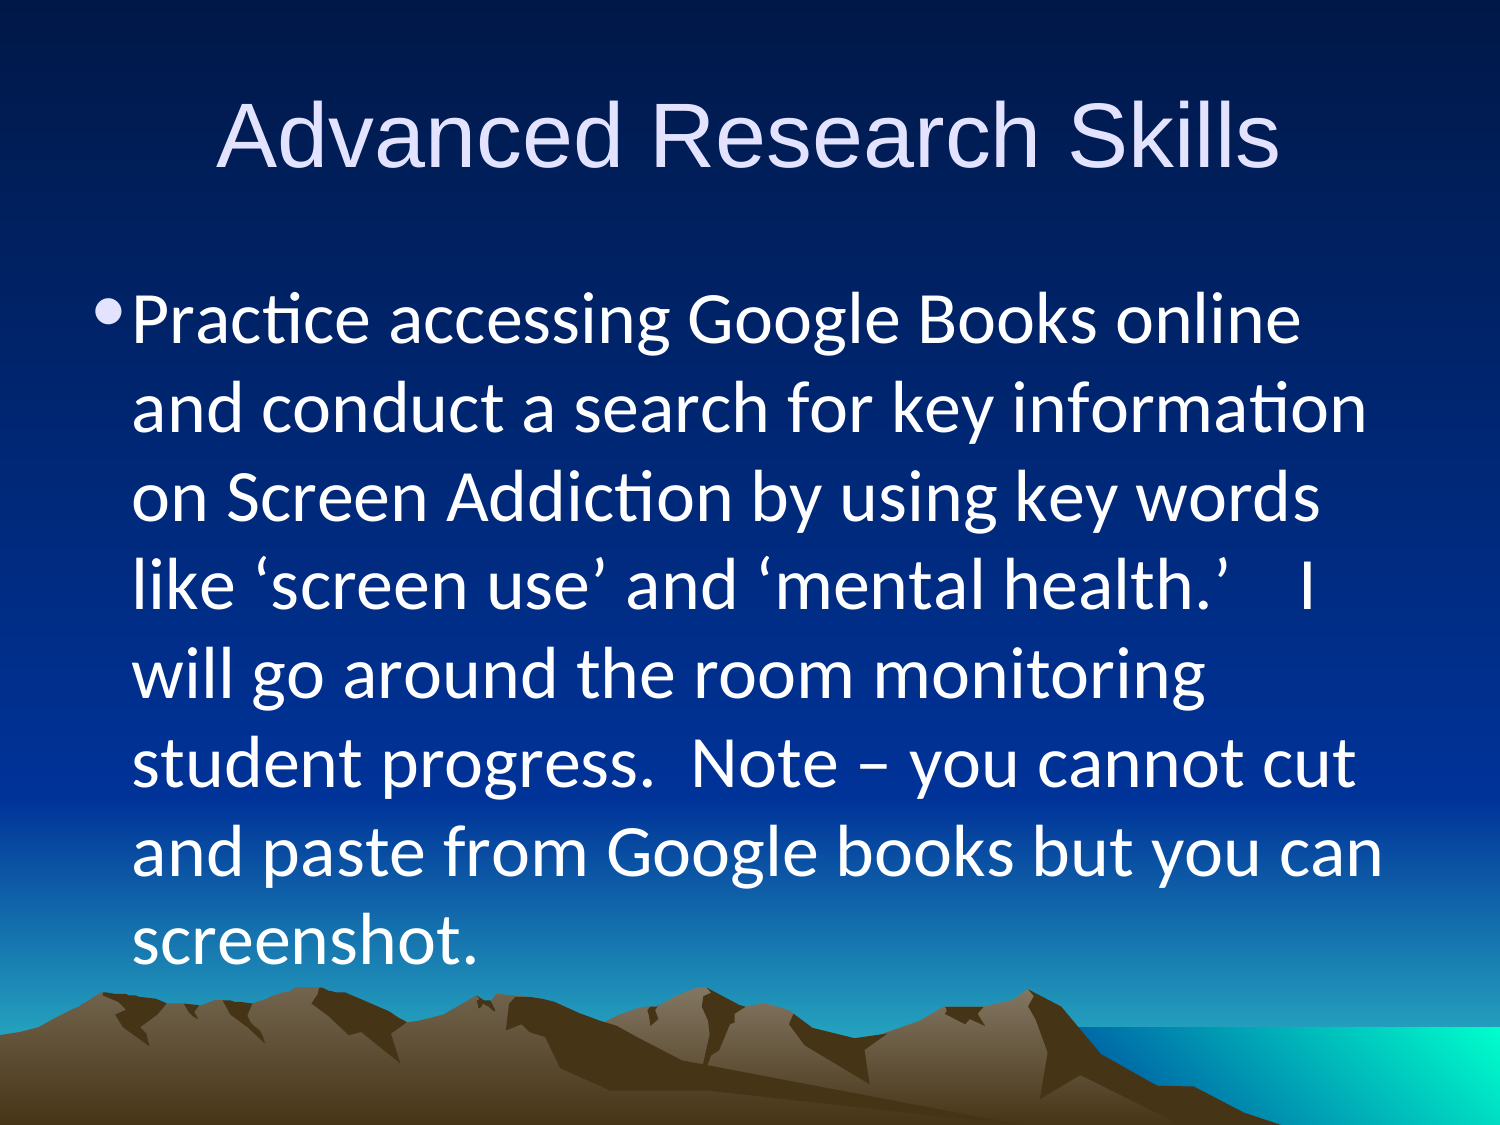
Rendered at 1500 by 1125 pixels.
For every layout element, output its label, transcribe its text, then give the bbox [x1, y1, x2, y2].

list Practice accessing Google Books online and conduct a search for key information on Screen Addiction by using key words like ‘screen use’ and ‘mental health.’ I will go around the room monitoring student progress. Note – you cannot cut and paste from Google books but you can screenshot. [75, 262, 1426, 1000]
title Advanced Research Skills [75, 37, 1426, 225]
